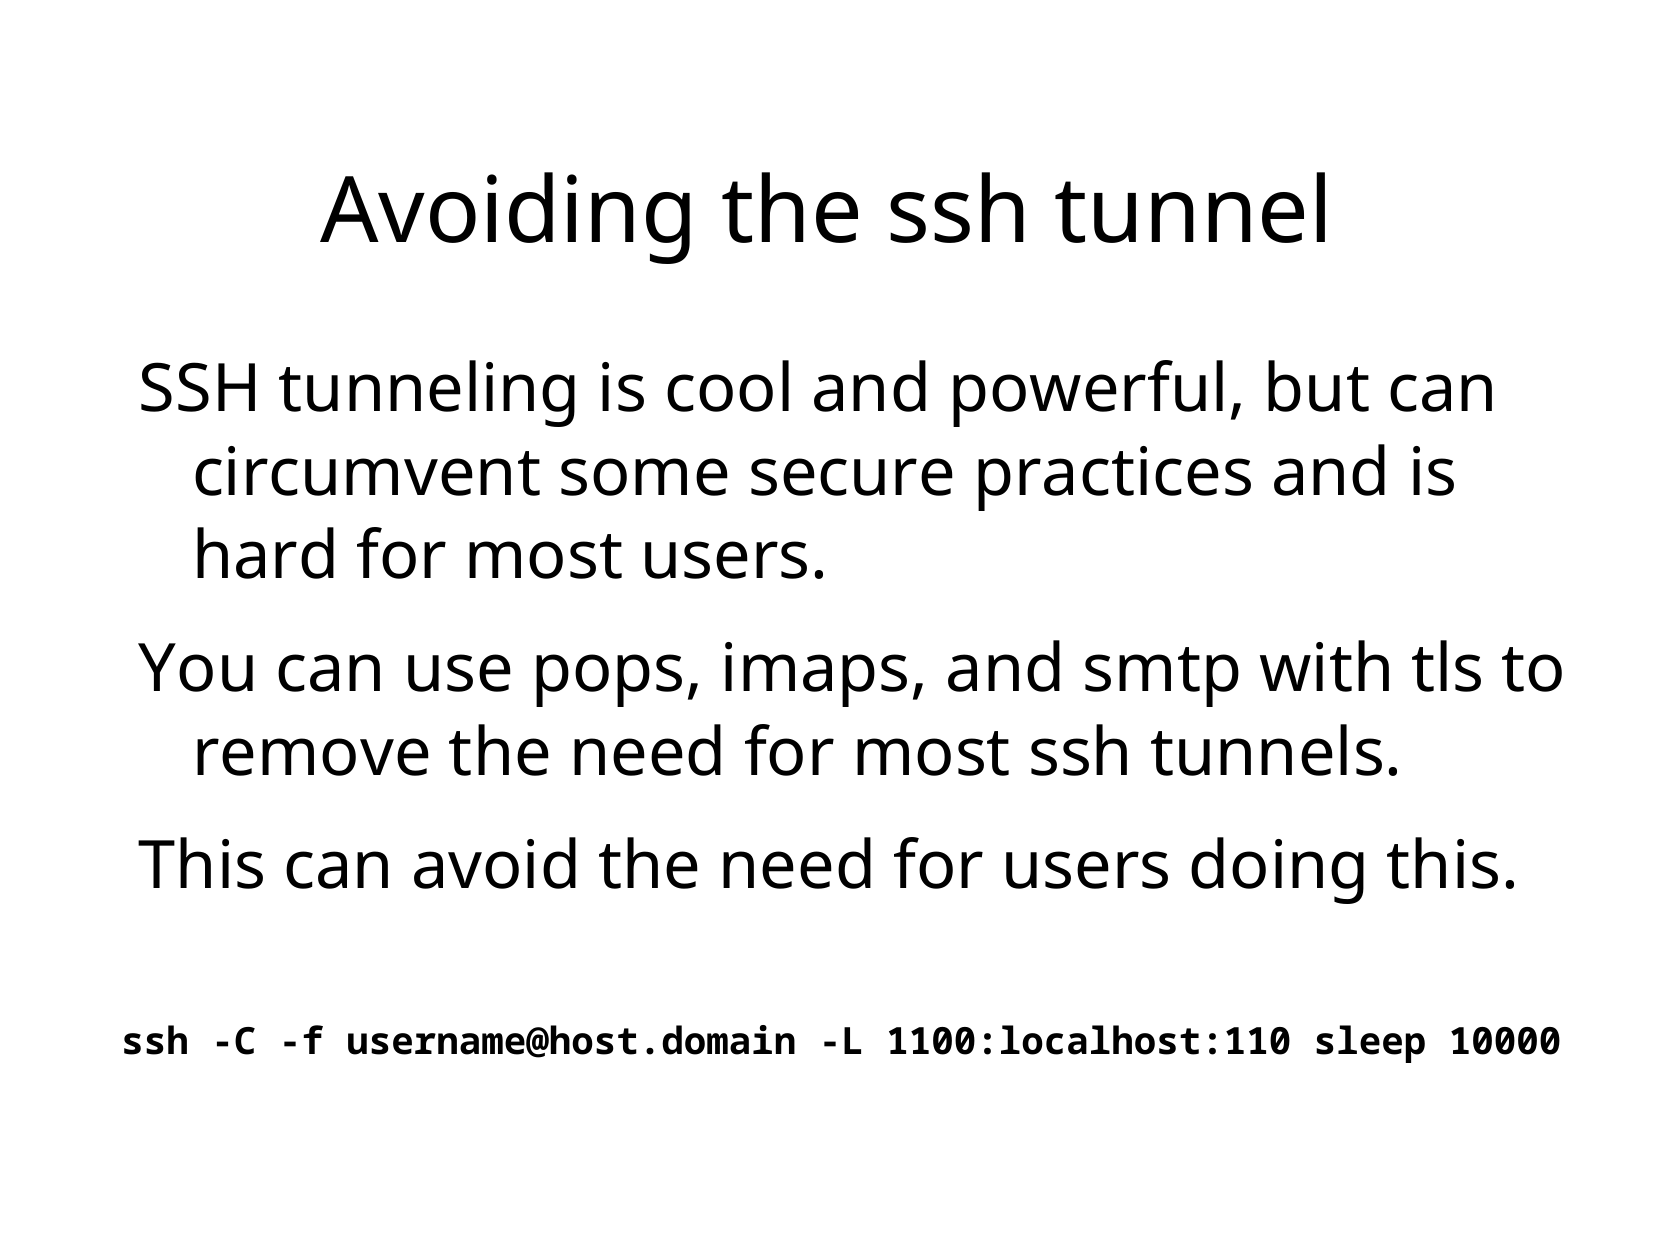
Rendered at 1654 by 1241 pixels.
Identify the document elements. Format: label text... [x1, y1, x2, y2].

list SSH tunneling is cool and powerful, but can circumvent some secure practices and is hard for most users. You can use pops, imaps, and smtp with tls to remove the need for most ssh tunnels. This can avoid the need for users doing this. ssh -C -f username@host.domain -L 1100:localhost:110 sleep 10000 [121, 344, 1593, 1190]
title Avoiding the ssh tunnel [121, 102, 1534, 311]
